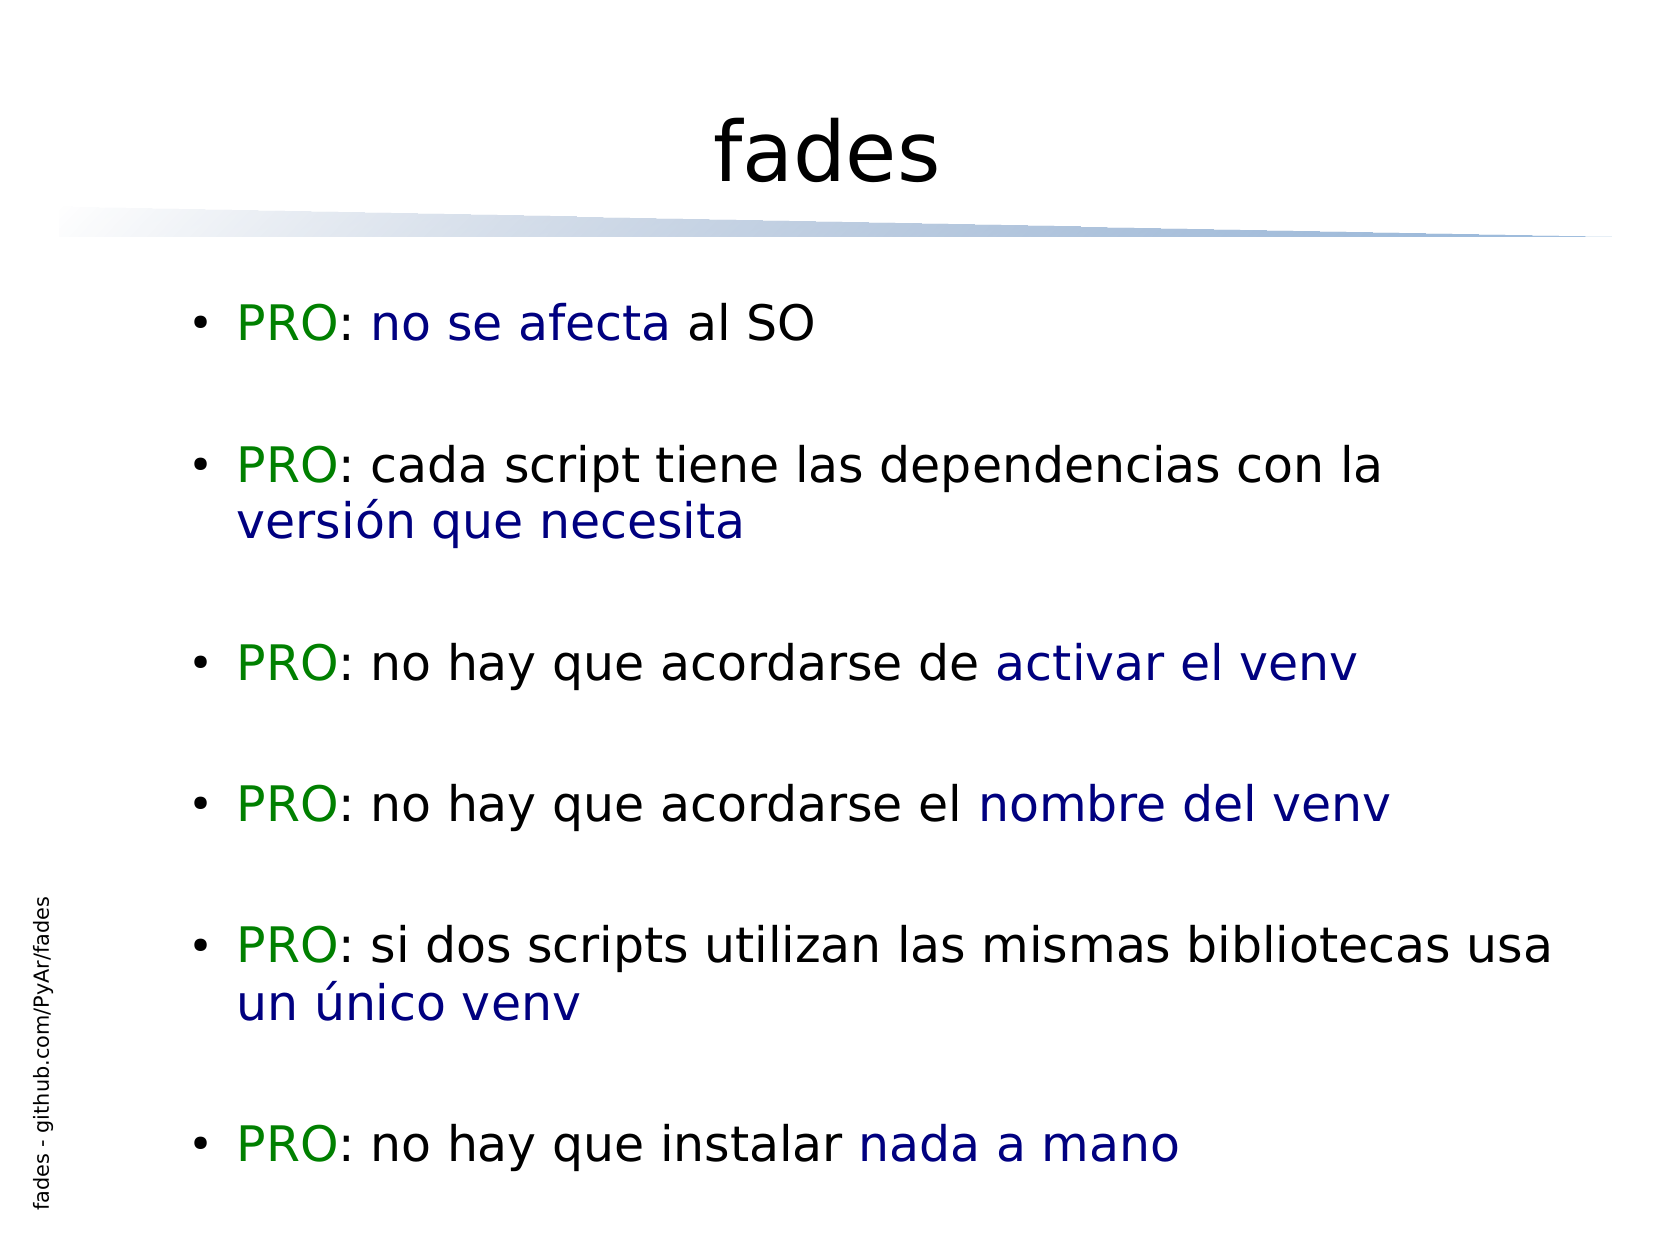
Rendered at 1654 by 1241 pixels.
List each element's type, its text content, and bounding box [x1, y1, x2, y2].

title fades [0, 49, 1654, 257]
list PRO: no se afecta al SO PRO: cada script tiene las dependencias con la versión que necesita PRO: no hay que acordarse de activar el venv PRO: no hay que acordarse el nombre del venv PRO: si dos scripts utilizan las mismas bibliotecas usa un único venv PRO: no hay que instalar nada a mano [177, 295, 1571, 1182]
